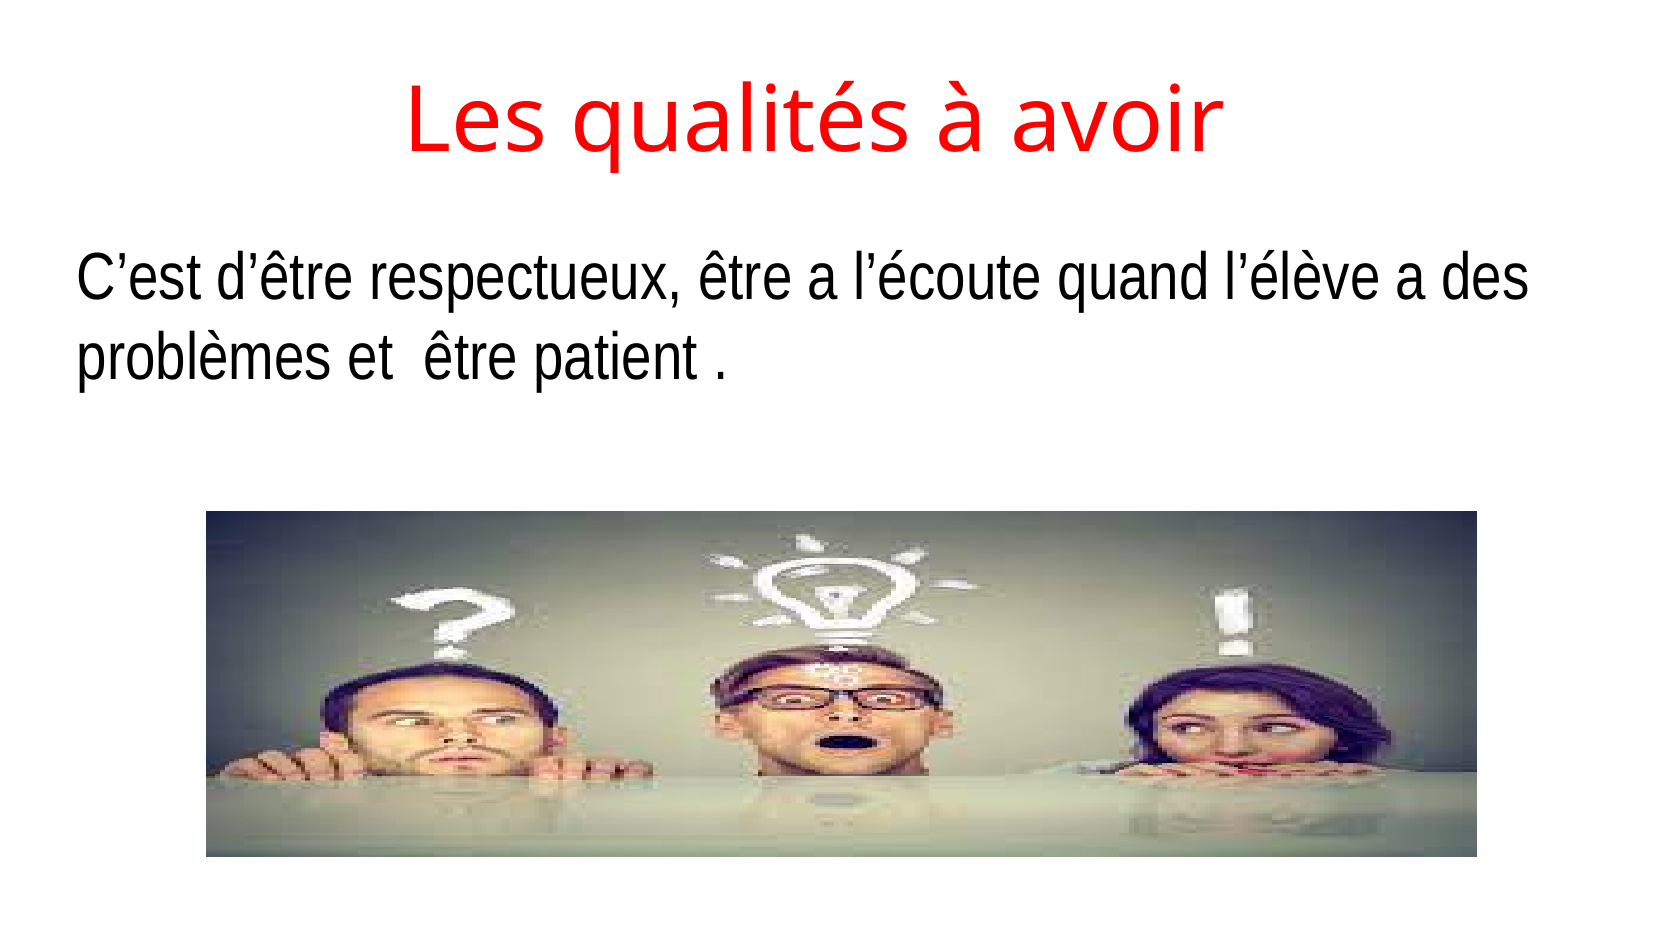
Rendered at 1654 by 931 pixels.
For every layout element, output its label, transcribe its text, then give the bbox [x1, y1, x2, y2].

picture [206, 511, 1477, 857]
subtitle C’est d’être respectueux, être a l’écoute quand l’élève a des problèmes et être patient . [76, 232, 1565, 395]
title Les qualités à avoir [82, 37, 1571, 193]
